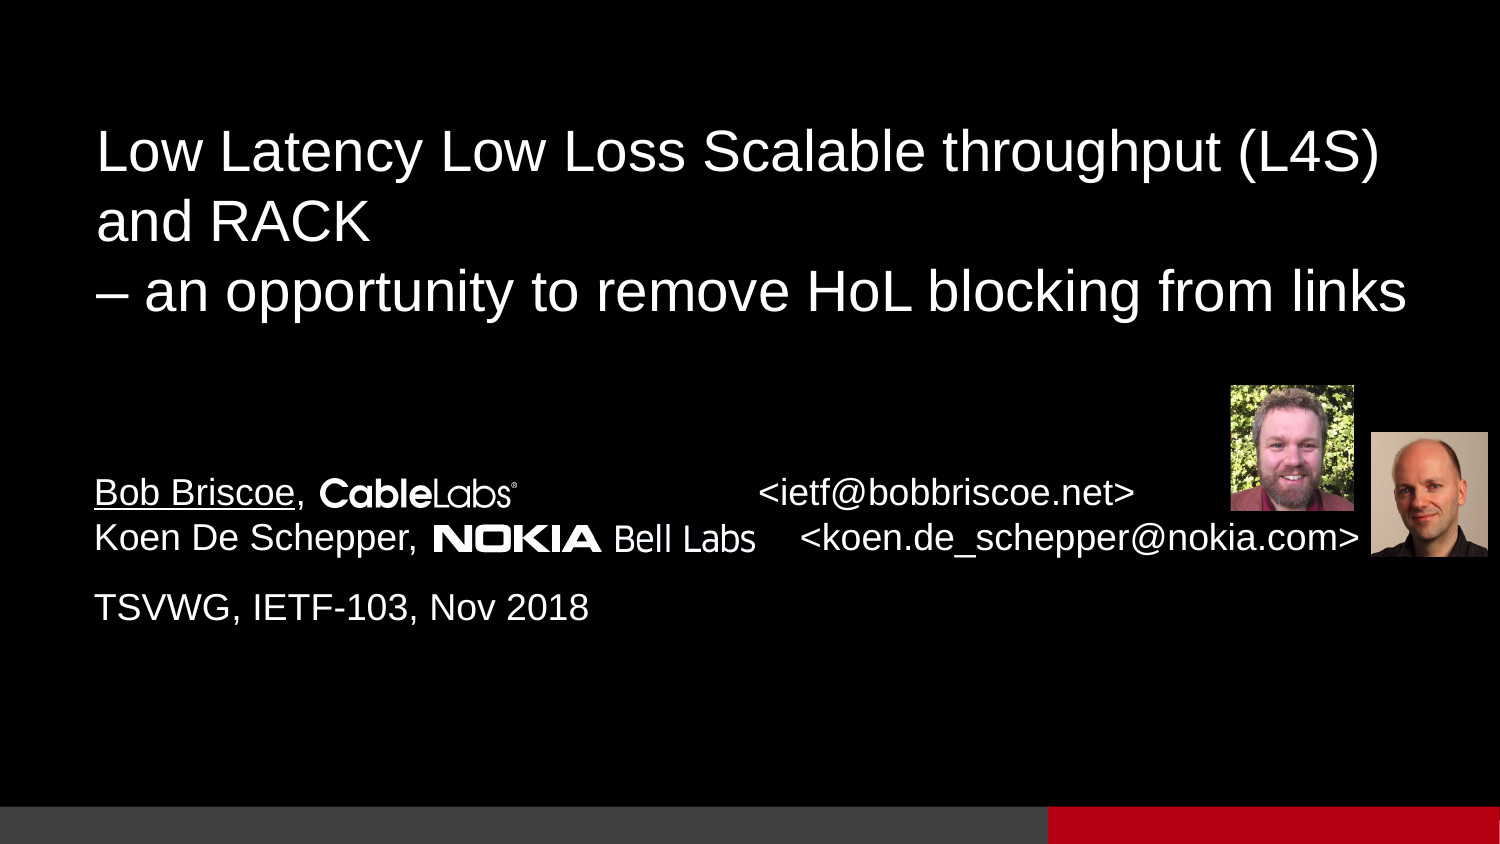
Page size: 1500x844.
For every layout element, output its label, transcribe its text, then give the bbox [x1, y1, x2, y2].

text_box Bob Briscoe, CableLabs <ietf@bobbriscoe.net> Koen De Schepper, <koen.de_schepper@nokia.com> TSVWG, IETF-103, Nov 2018 [78, 460, 1423, 649]
picture [426, 516, 764, 563]
text_box Low Latency Low Loss Scalable throughput (L4S) and RACK – an opportunity to remove HoL blocking from links [81, 105, 1453, 286]
picture [320, 478, 517, 508]
picture [1371, 432, 1488, 557]
picture [1230, 385, 1354, 511]
